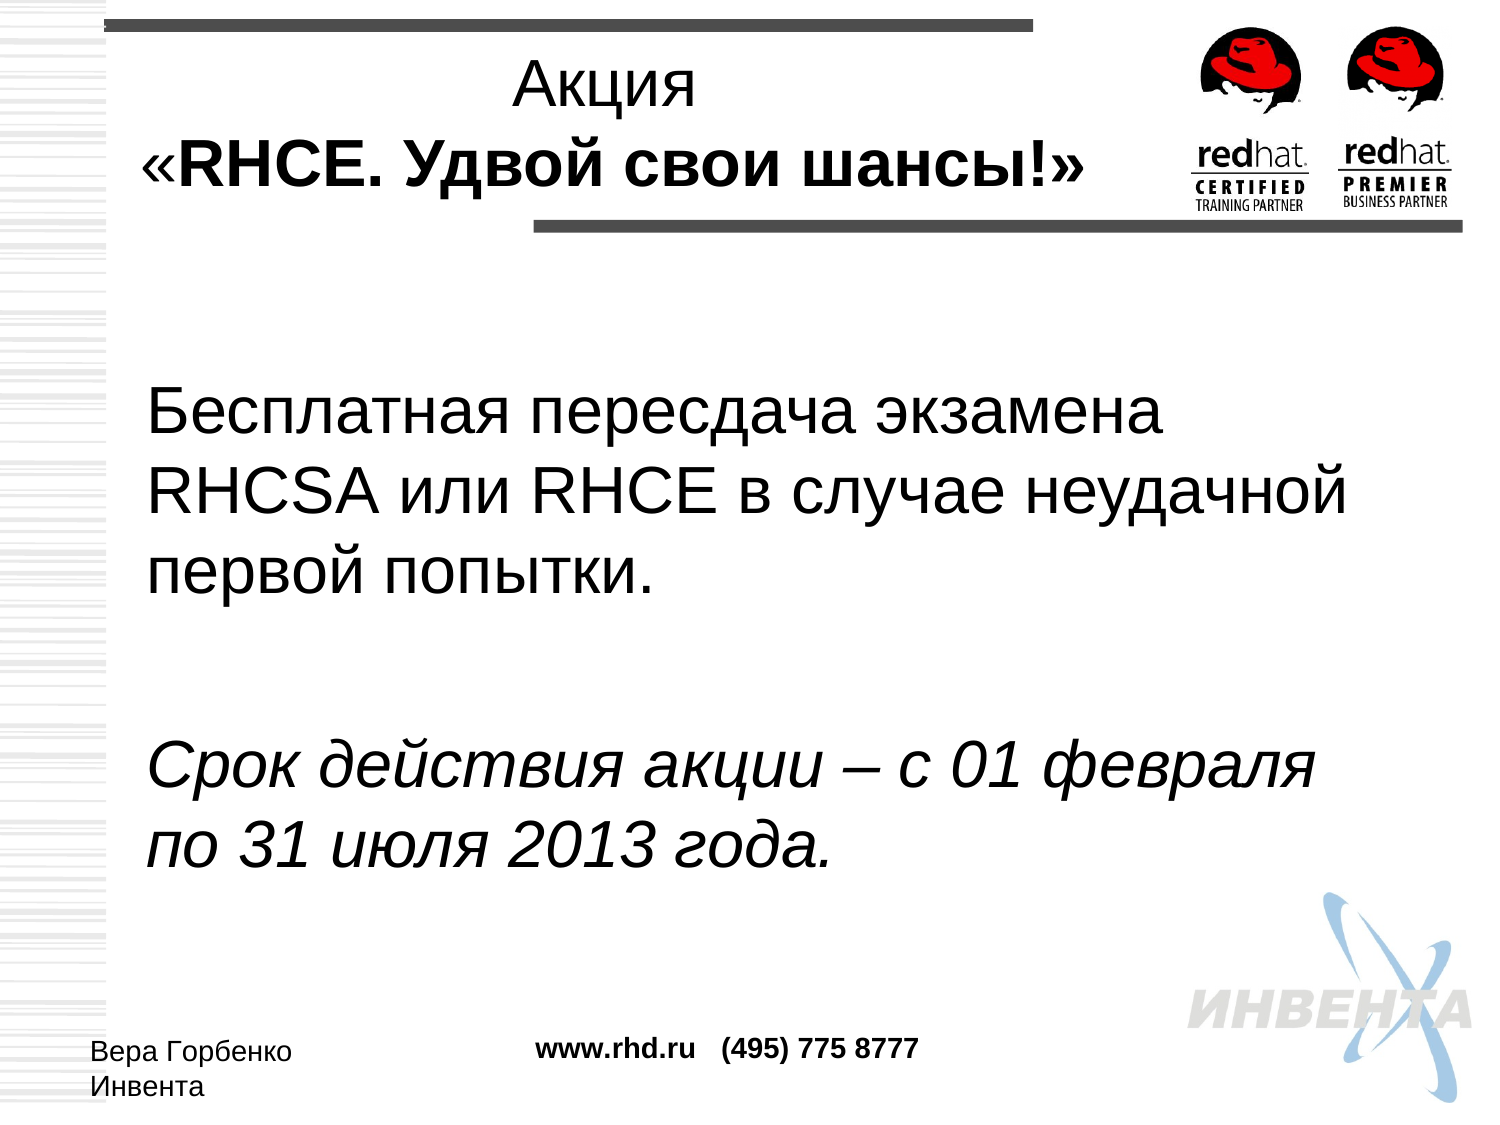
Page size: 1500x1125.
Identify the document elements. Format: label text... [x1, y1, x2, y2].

list Бесплатная пересдача экзамена RHCSA или RHCE в случае неудачной первой попытки. Срок действия акции – с 01 февраля по 31 июля 2013 года. [75, 262, 1426, 1006]
picture [1187, 892, 1472, 1103]
picture [1191, 27, 1309, 211]
picture [1338, 26, 1452, 207]
text_box Вера Горбенко Инвента [74, 1024, 426, 1125]
title Акция «RHCE. Удвой свои шансы!» [76, 32, 1152, 208]
text_box www.rhd.ru (495) 775 8777 [512, 1024, 988, 1103]
